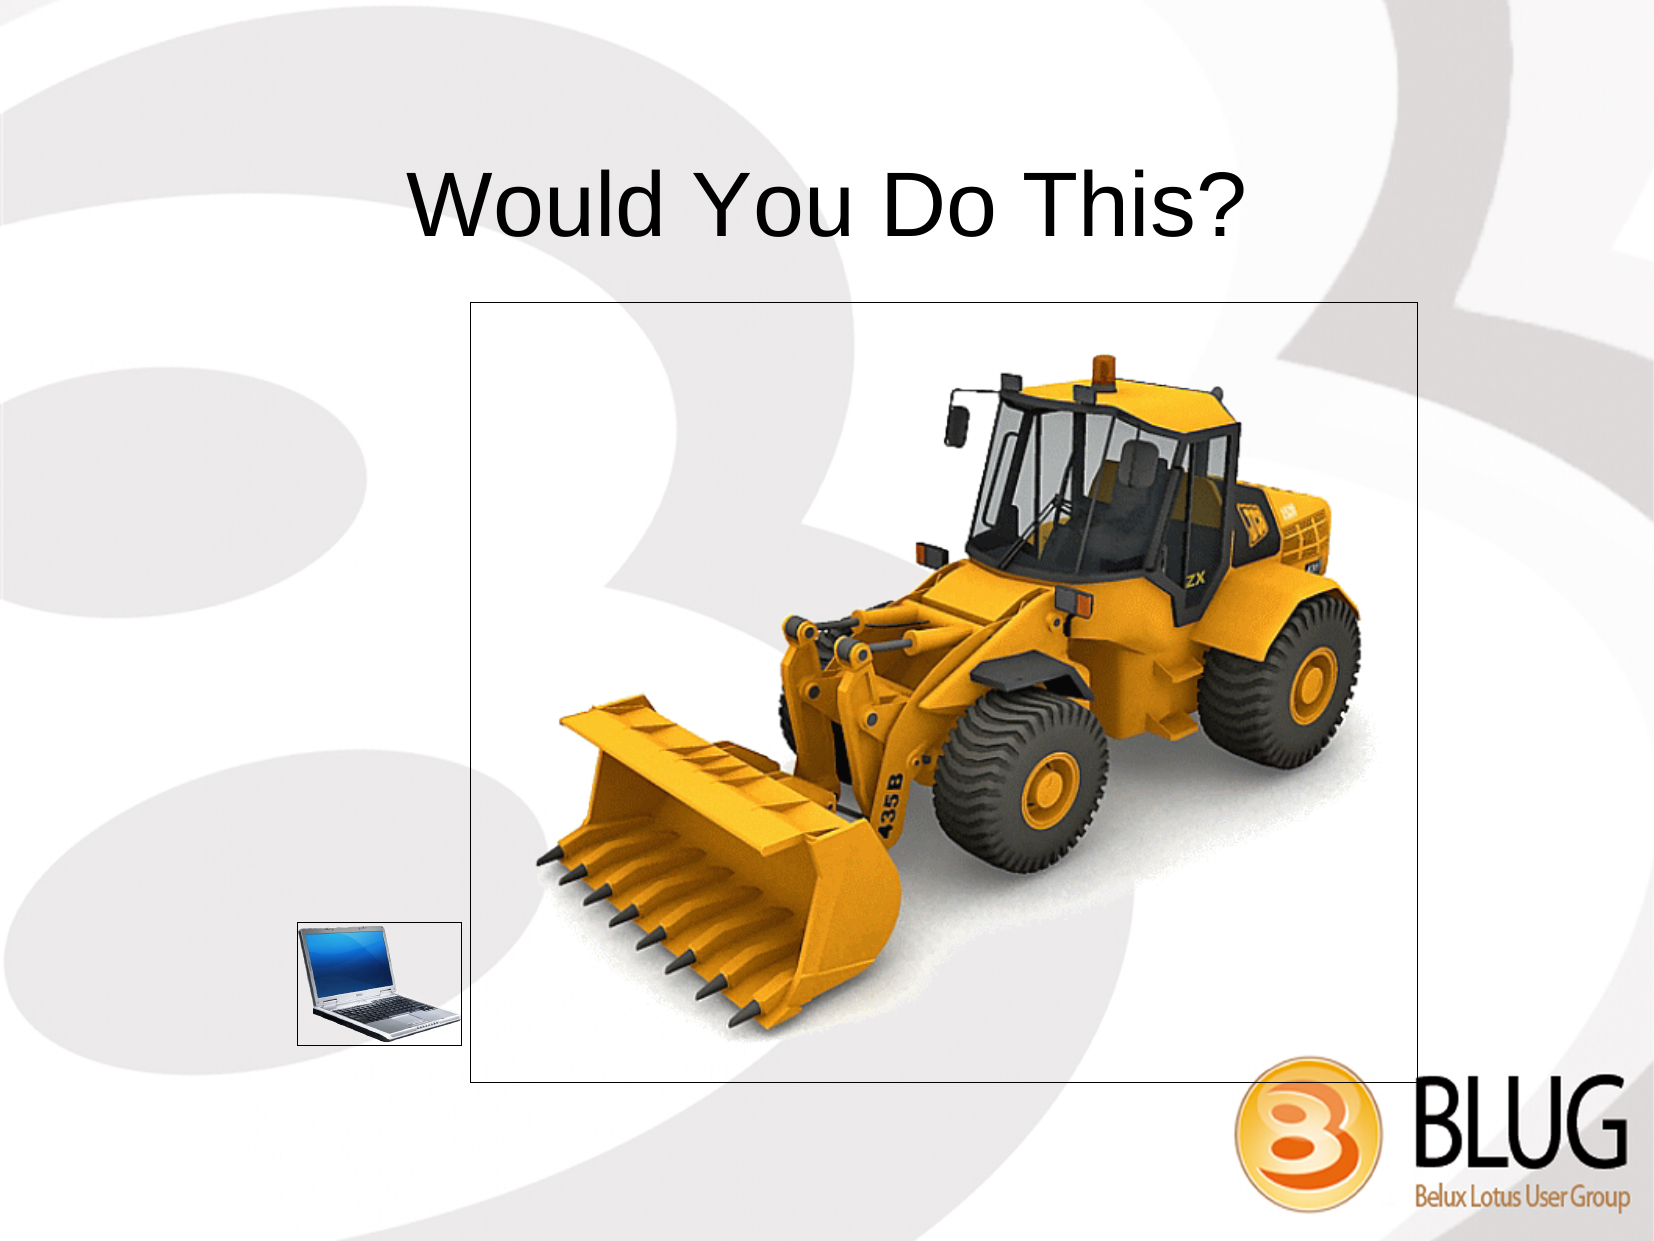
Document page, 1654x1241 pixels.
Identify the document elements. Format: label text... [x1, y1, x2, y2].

title Would You Do This? [121, 102, 1534, 310]
picture [0, 0, 1654, 1241]
